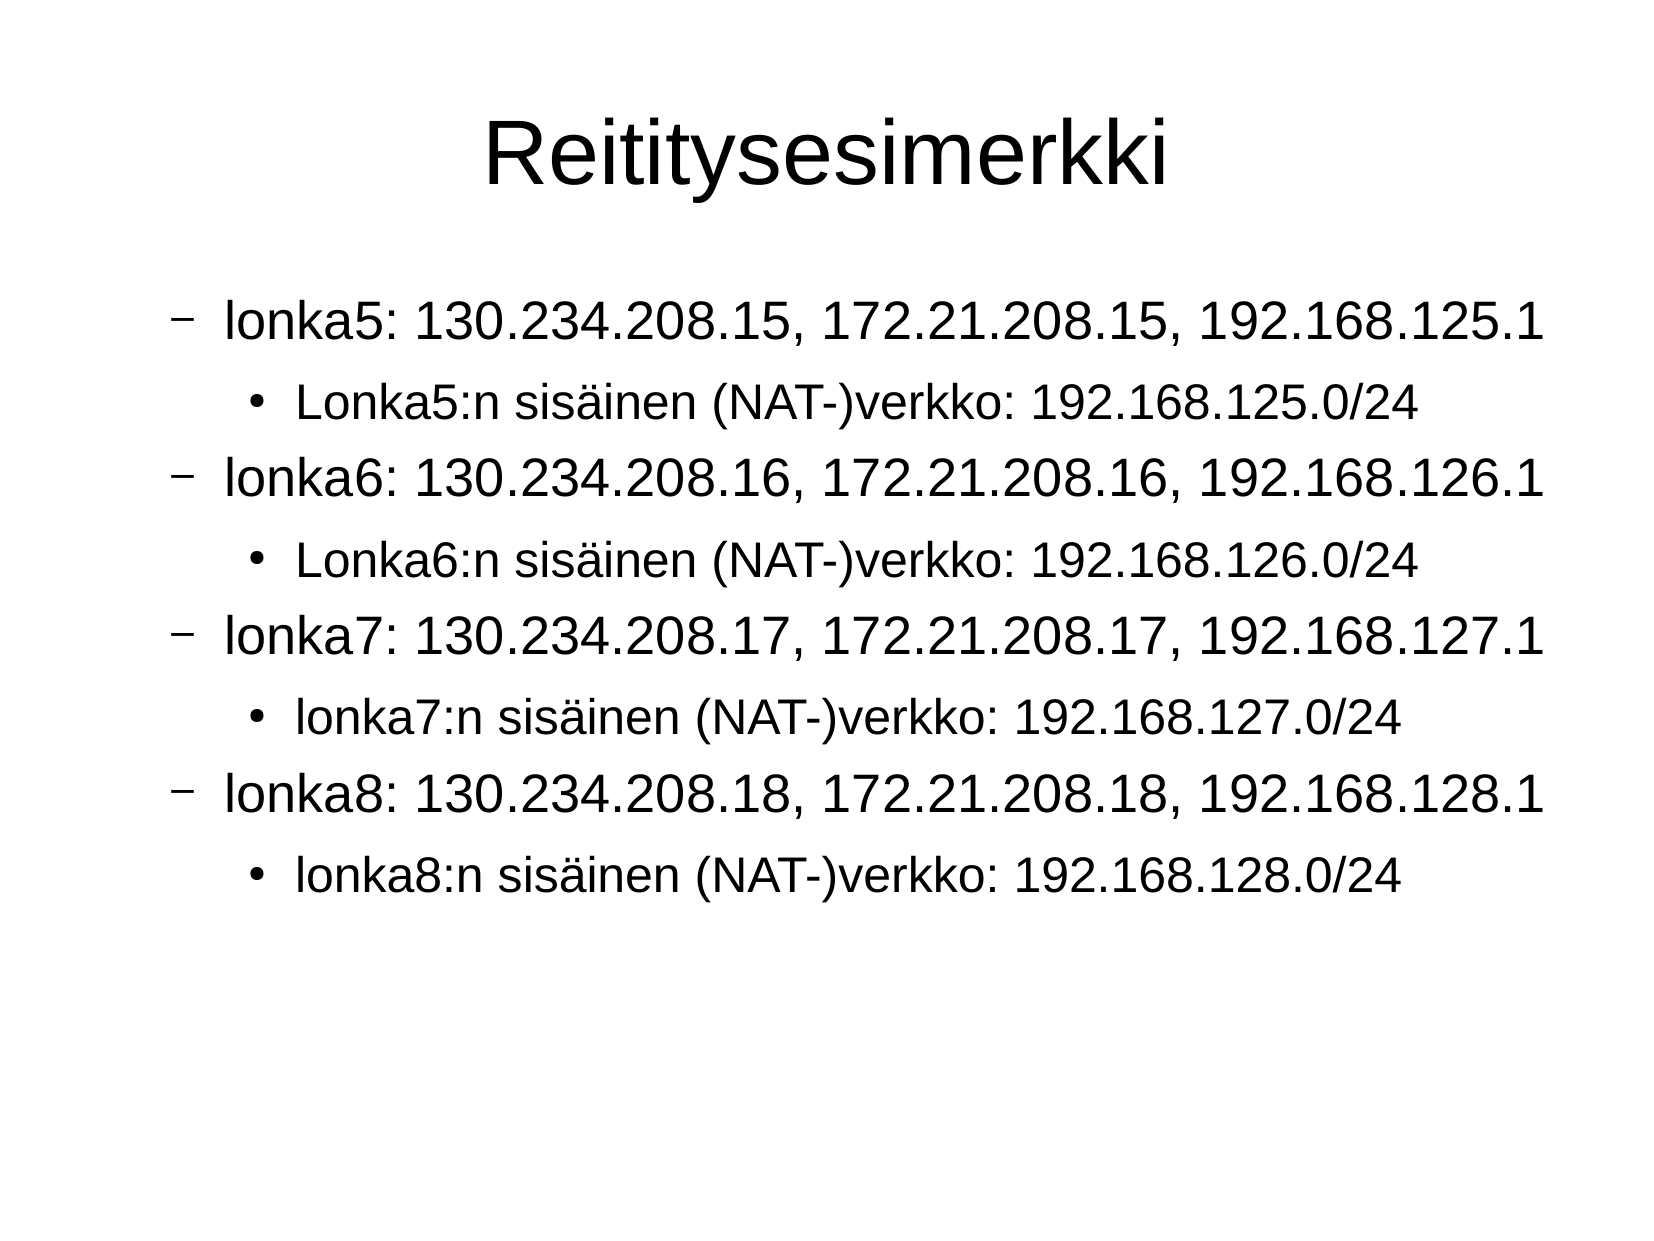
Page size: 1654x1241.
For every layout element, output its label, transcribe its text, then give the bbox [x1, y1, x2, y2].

list lonka5: 130.234.208.15, 172.21.208.15, 192.168.125.1 Lonka5:n sisäinen (NAT-)verkko: 192.168.125.0/24 lonka6: 130.234.208.16, 172.21.208.16, 192.168.126.1 Lonka6:n sisäinen (NAT-)verkko: 192.168.126.0/24 lonka7: 130.234.208.17, 172.21.208.17, 192.168.127.1 lonka7:n sisäinen (NAT-)verkko: 192.168.127.0/24 lonka8: 130.234.208.18, 172.21.208.18, 192.168.128.1 lonka8:n sisäinen (NAT-)verkko: 192.168.128.0/24 [82, 290, 1571, 1010]
title Reititysesimerkki [82, 49, 1571, 257]
